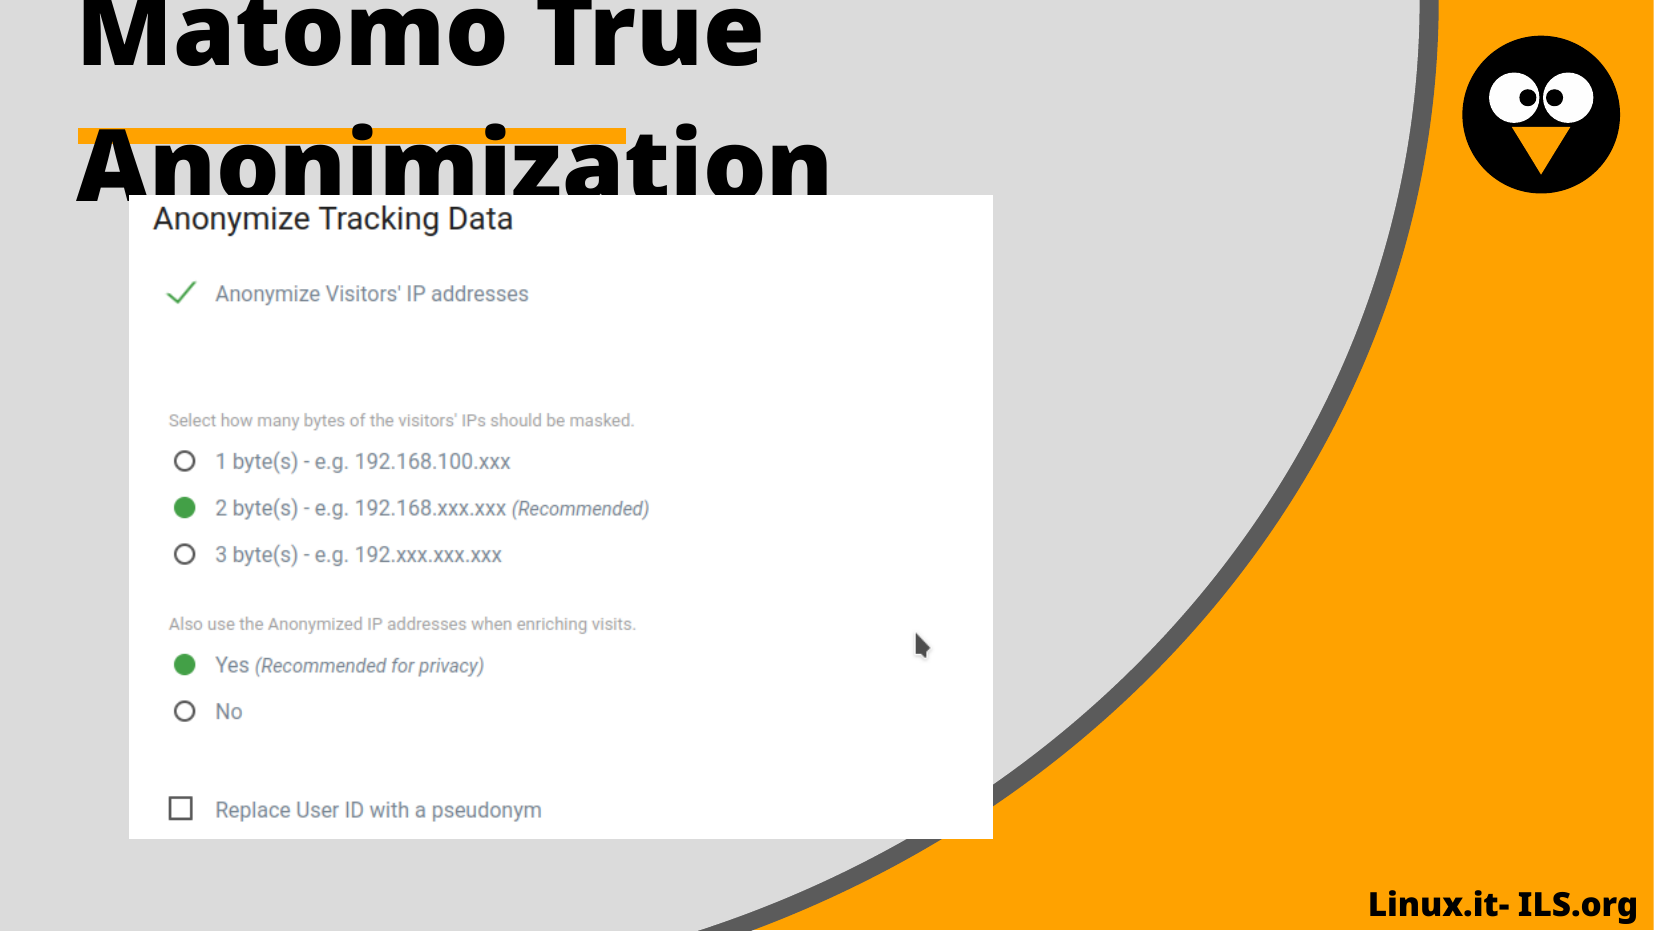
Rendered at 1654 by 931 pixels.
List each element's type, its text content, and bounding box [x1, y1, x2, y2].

picture [129, 195, 993, 839]
title Matomo True Anonimization [76, 0, 1347, 209]
text_box Linux.it- ILS.org [1346, 874, 1654, 927]
